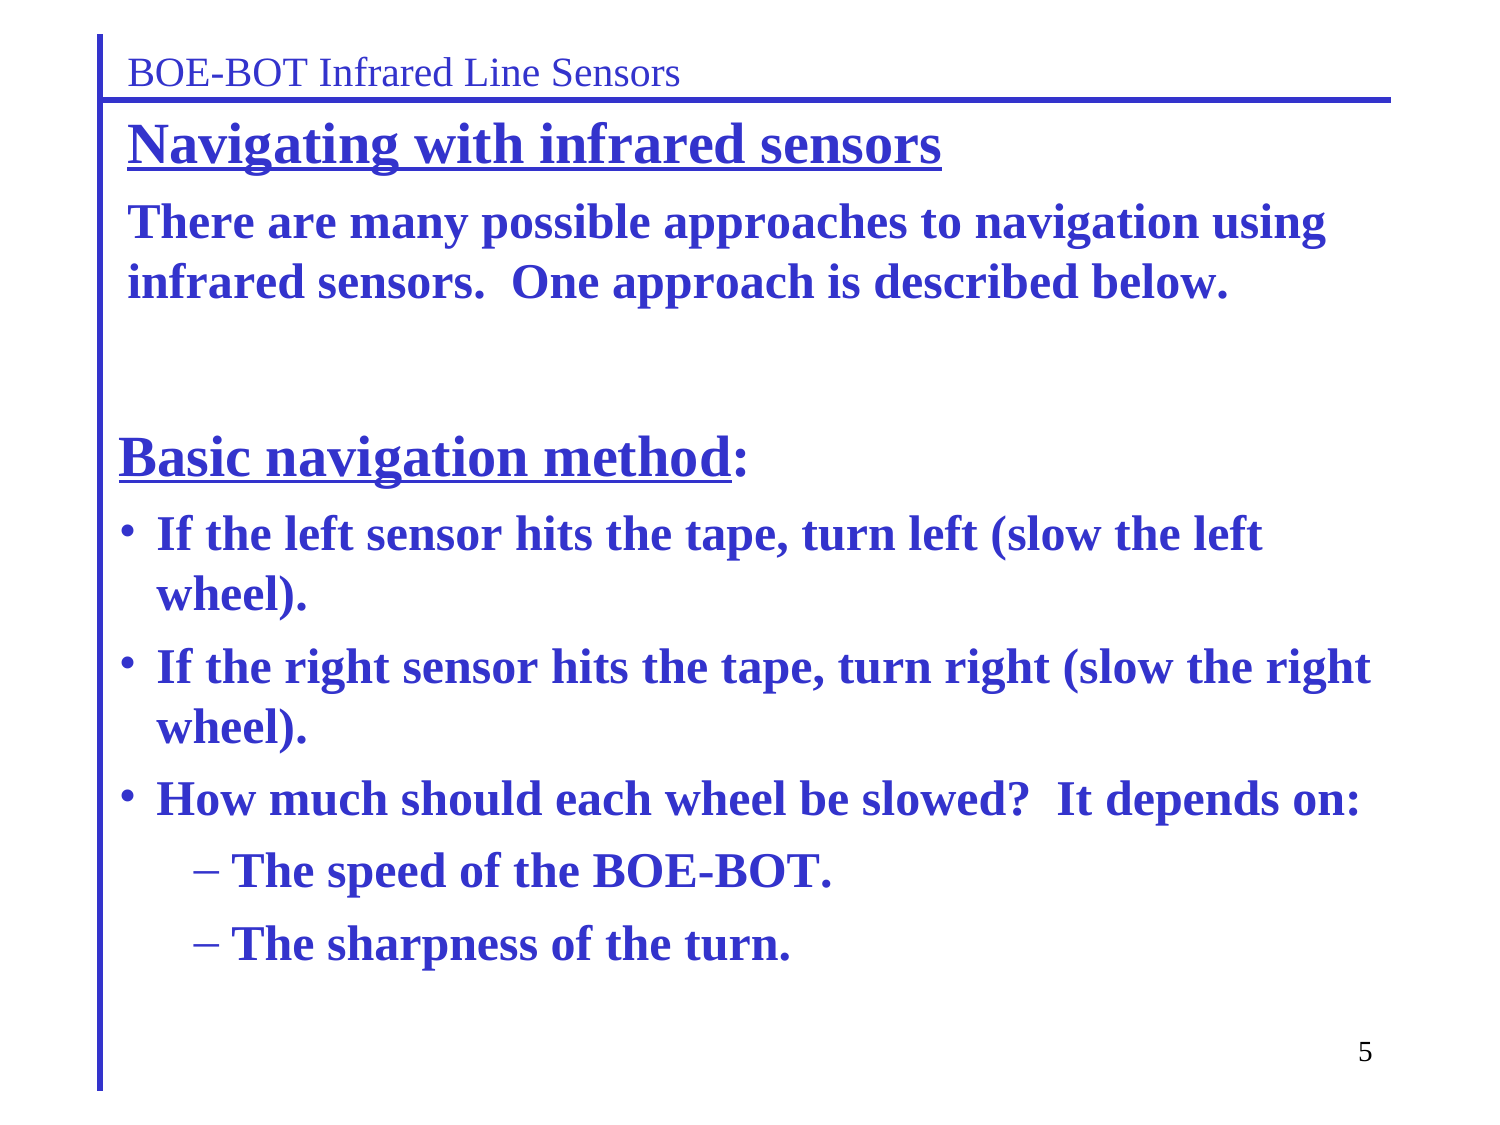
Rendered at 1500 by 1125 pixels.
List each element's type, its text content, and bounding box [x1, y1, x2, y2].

text_box Navigating with infrared sensors There are many possible approaches to navigation using infrared sensors. One approach is described below. [112, 97, 1500, 213]
text_box BOE-BOT Infrared Line Sensors [112, 37, 1450, 88]
text_box Basic navigation method: If the left sensor hits the tape, turn left (slow the left wheel). If the right sensor hits the tape, turn right (slow the right wheel). How much should each wheel be slowed? It depends on: The speed of the BOE-BOT. The sharpness of the turn. [104, 410, 1442, 1125]
